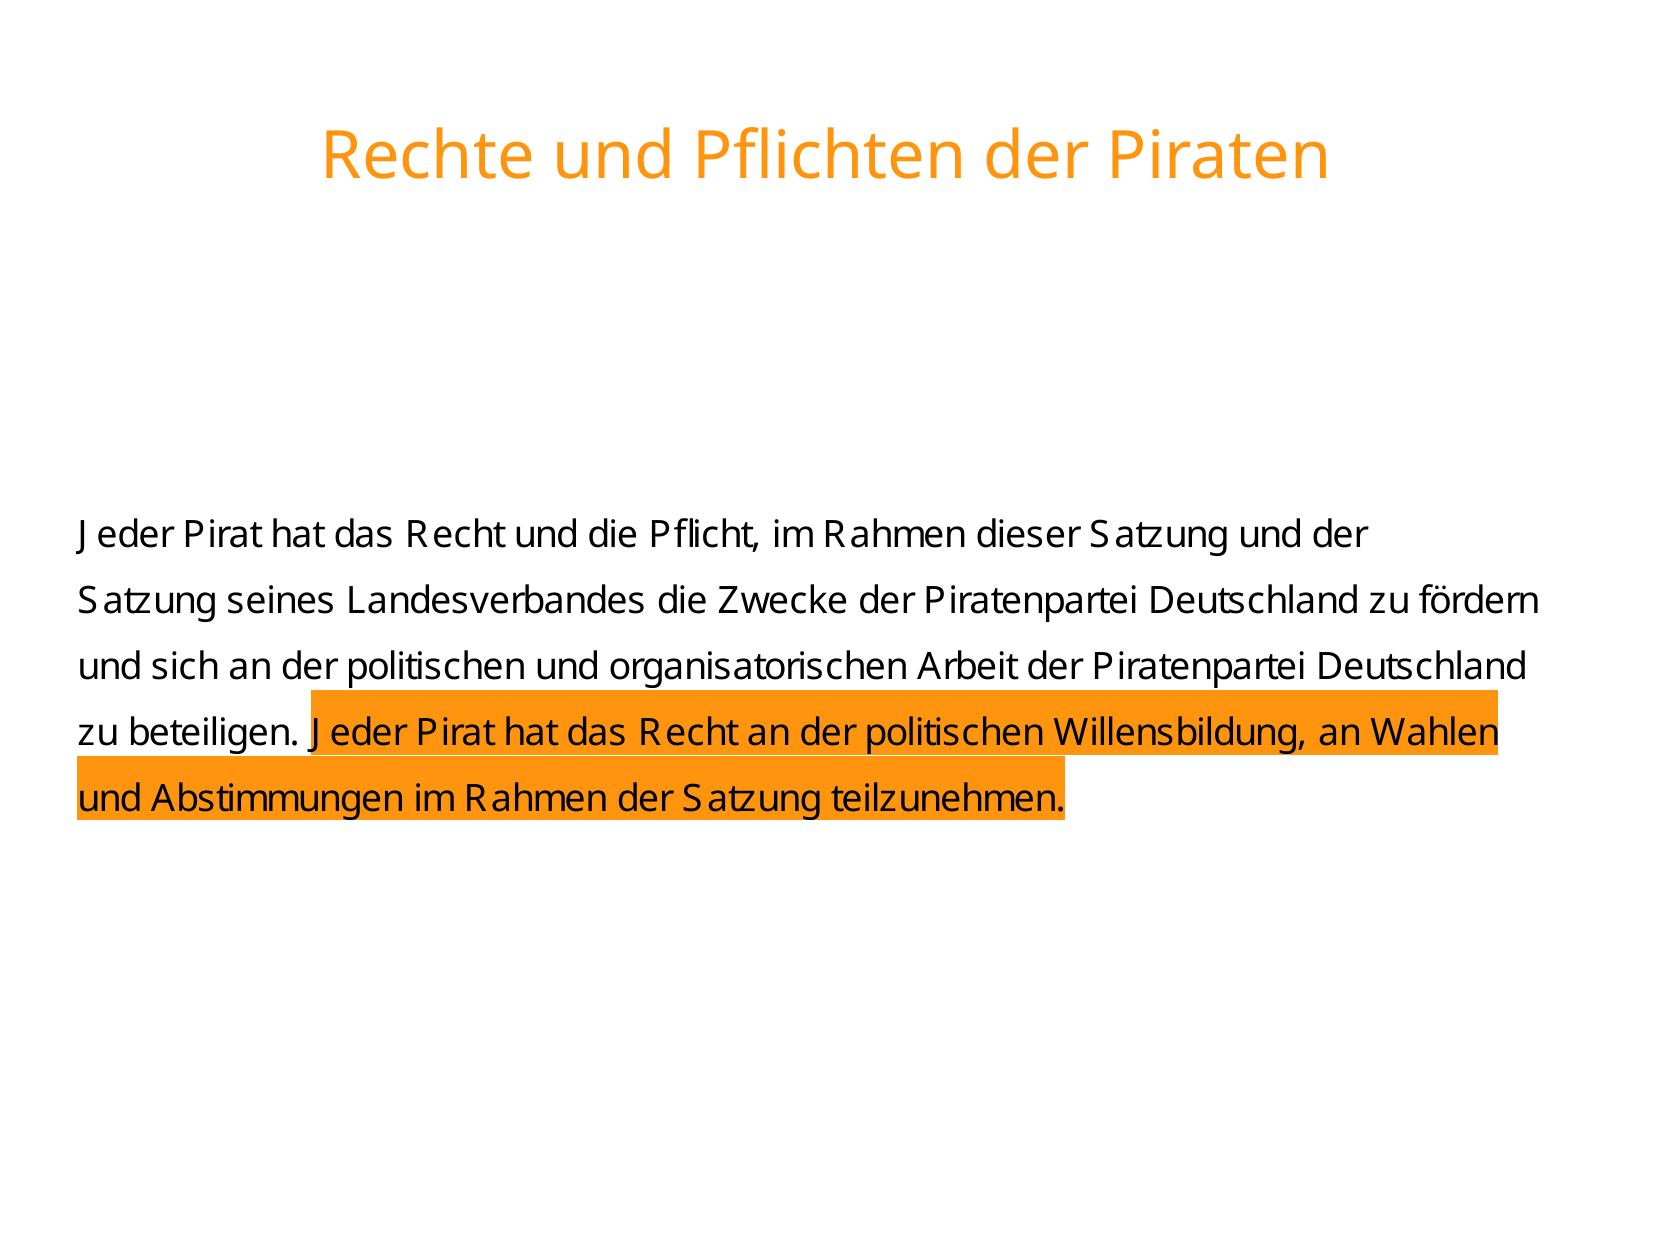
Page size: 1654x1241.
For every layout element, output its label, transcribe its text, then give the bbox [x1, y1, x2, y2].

chart [76, 295, 1565, 1114]
title Rechte und Pflichten der Piraten [82, 56, 1571, 250]
